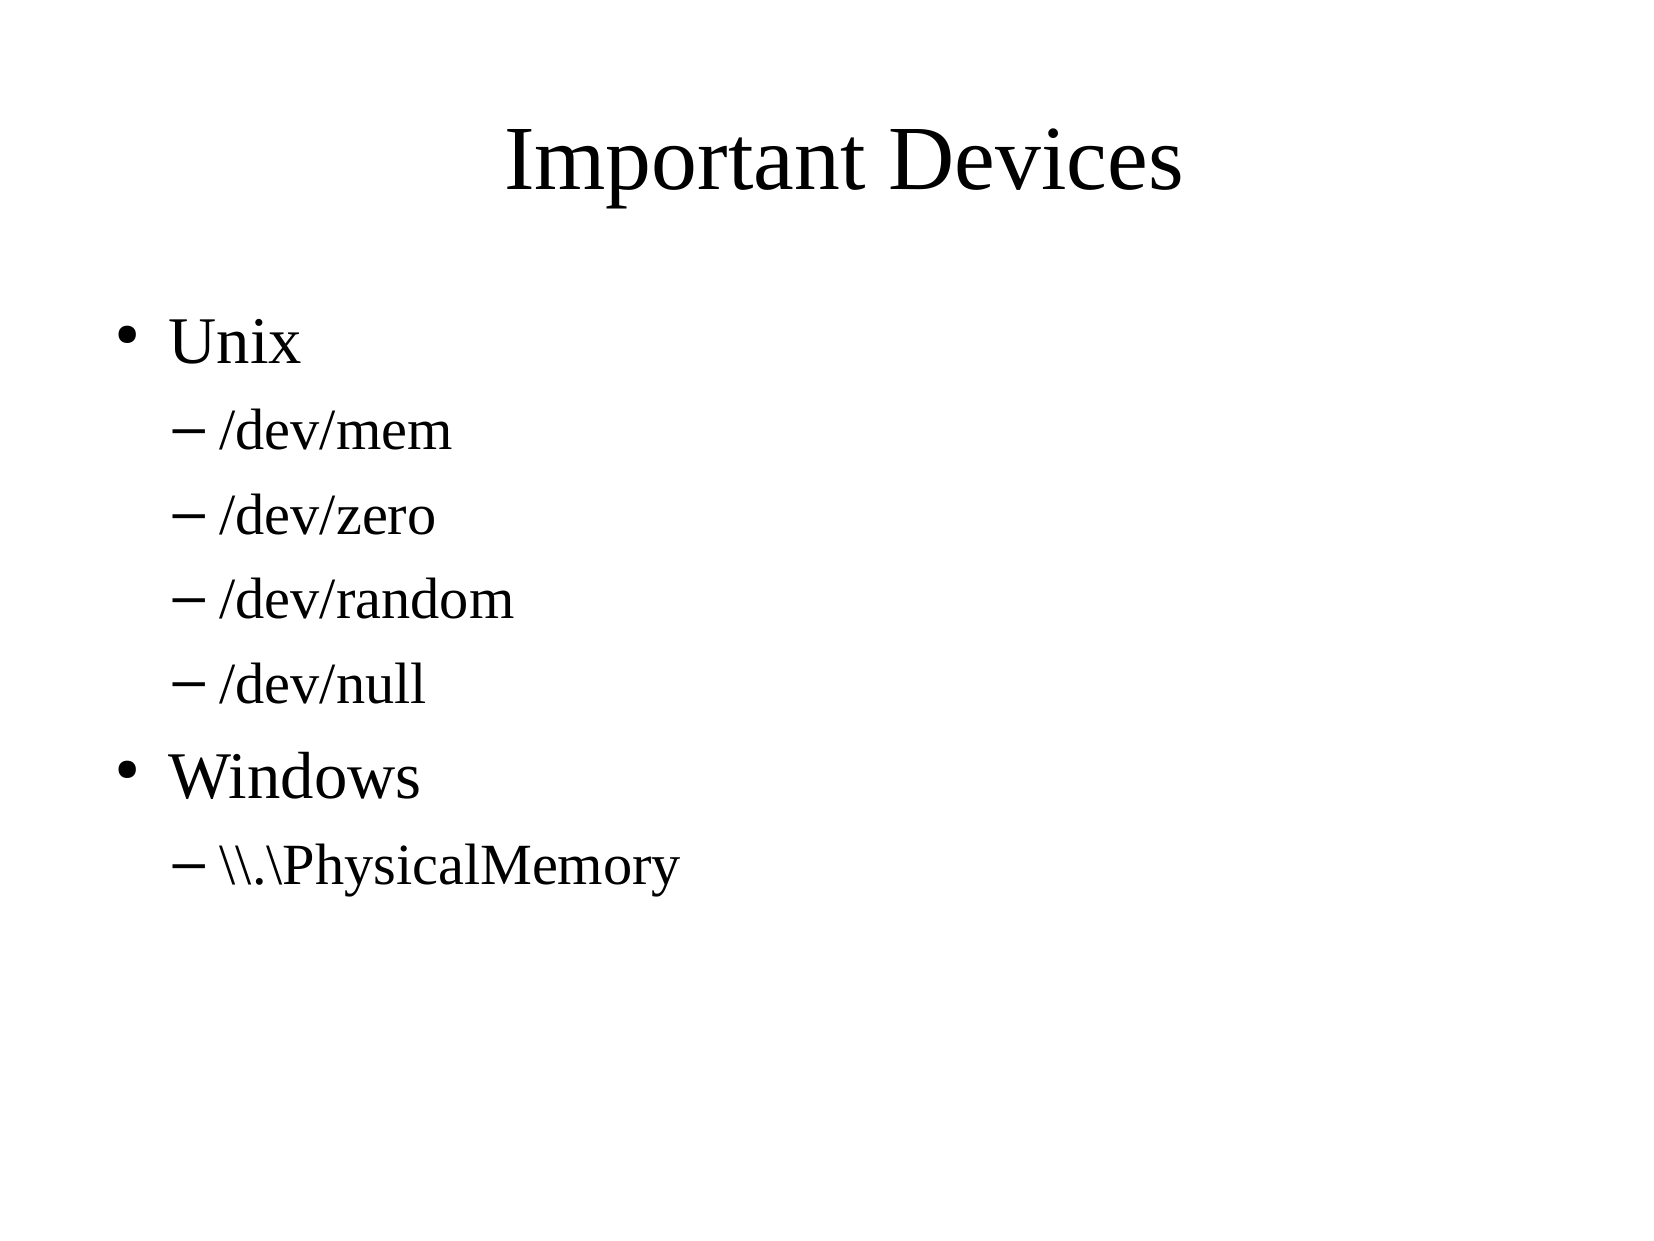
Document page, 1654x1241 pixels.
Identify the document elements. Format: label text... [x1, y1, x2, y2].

list Unix /dev/mem /dev/zero /dev/random /dev/null Windows \\.\PhysicalMemory [82, 289, 1571, 1108]
title Important Devices [82, 49, 1571, 257]
